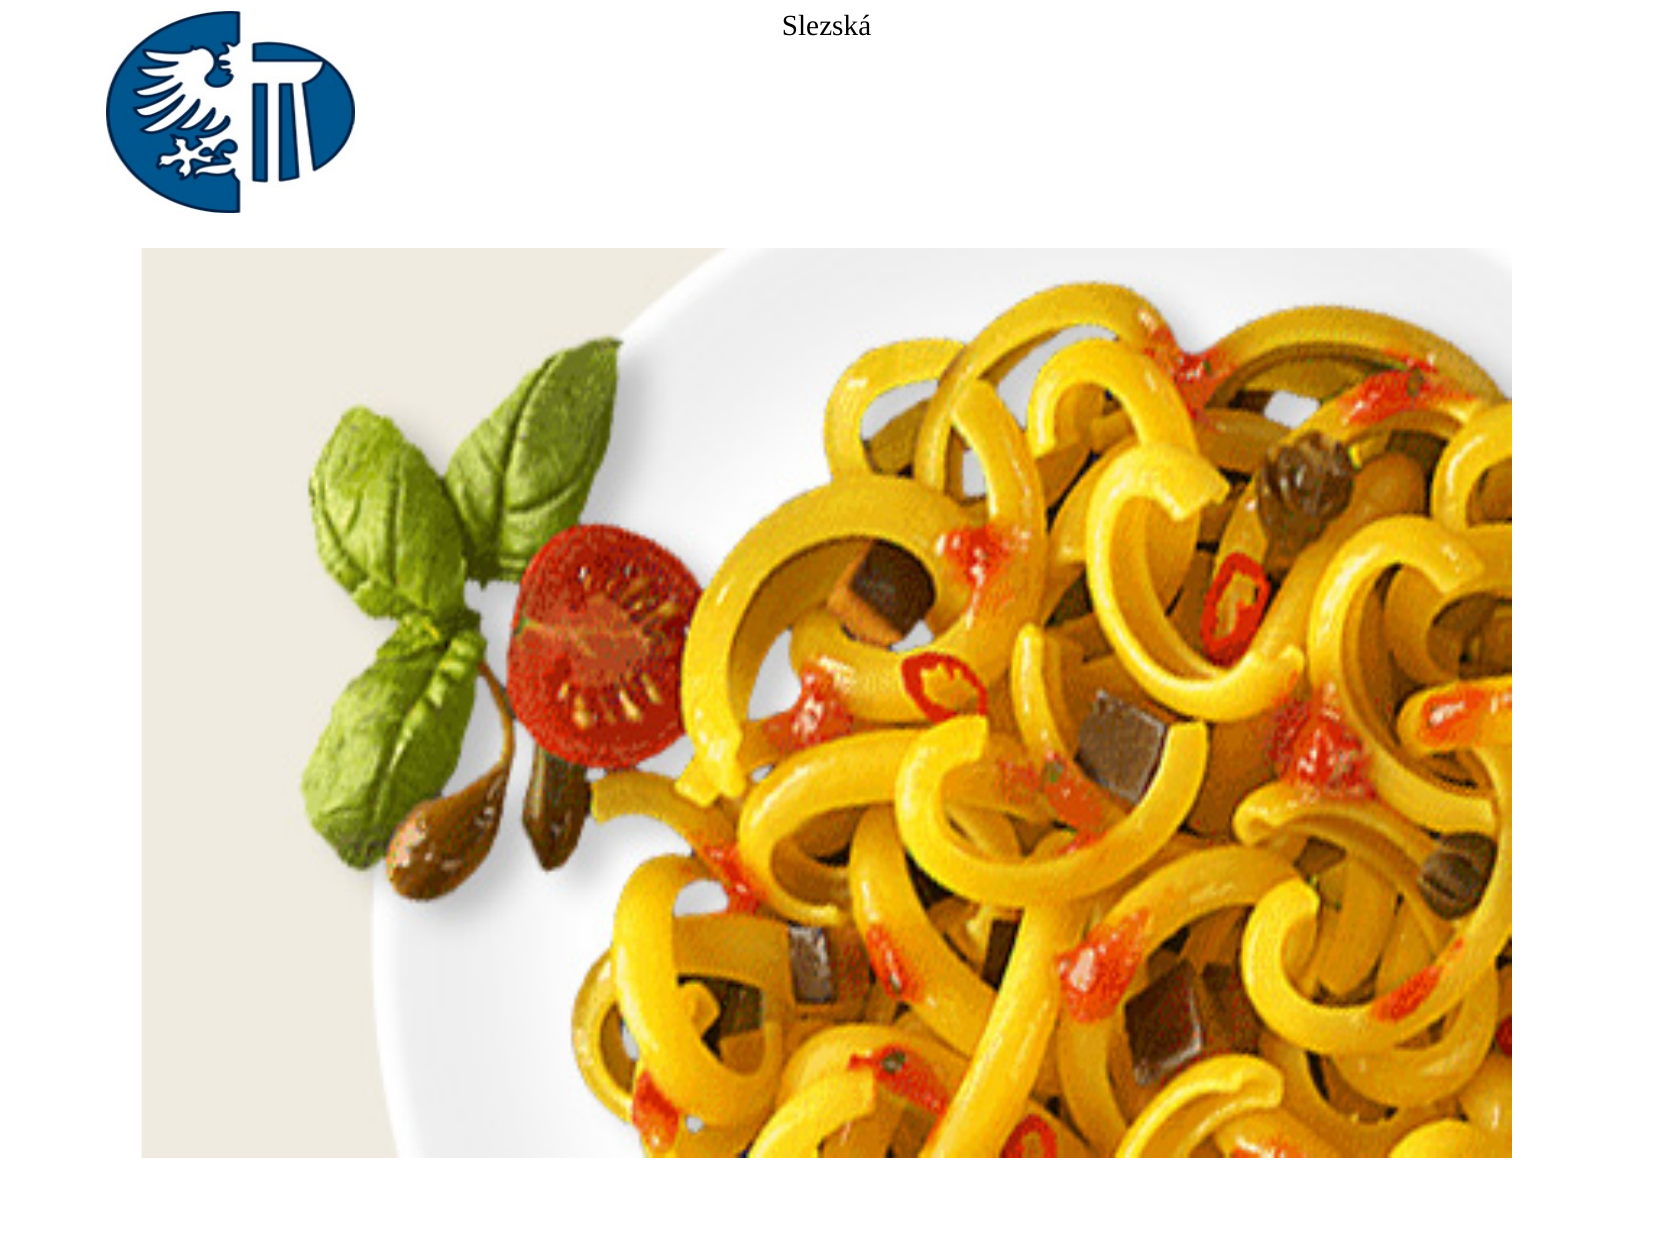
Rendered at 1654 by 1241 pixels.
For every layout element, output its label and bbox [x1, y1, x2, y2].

picture [106, 11, 355, 213]
picture [141, 248, 1512, 1158]
